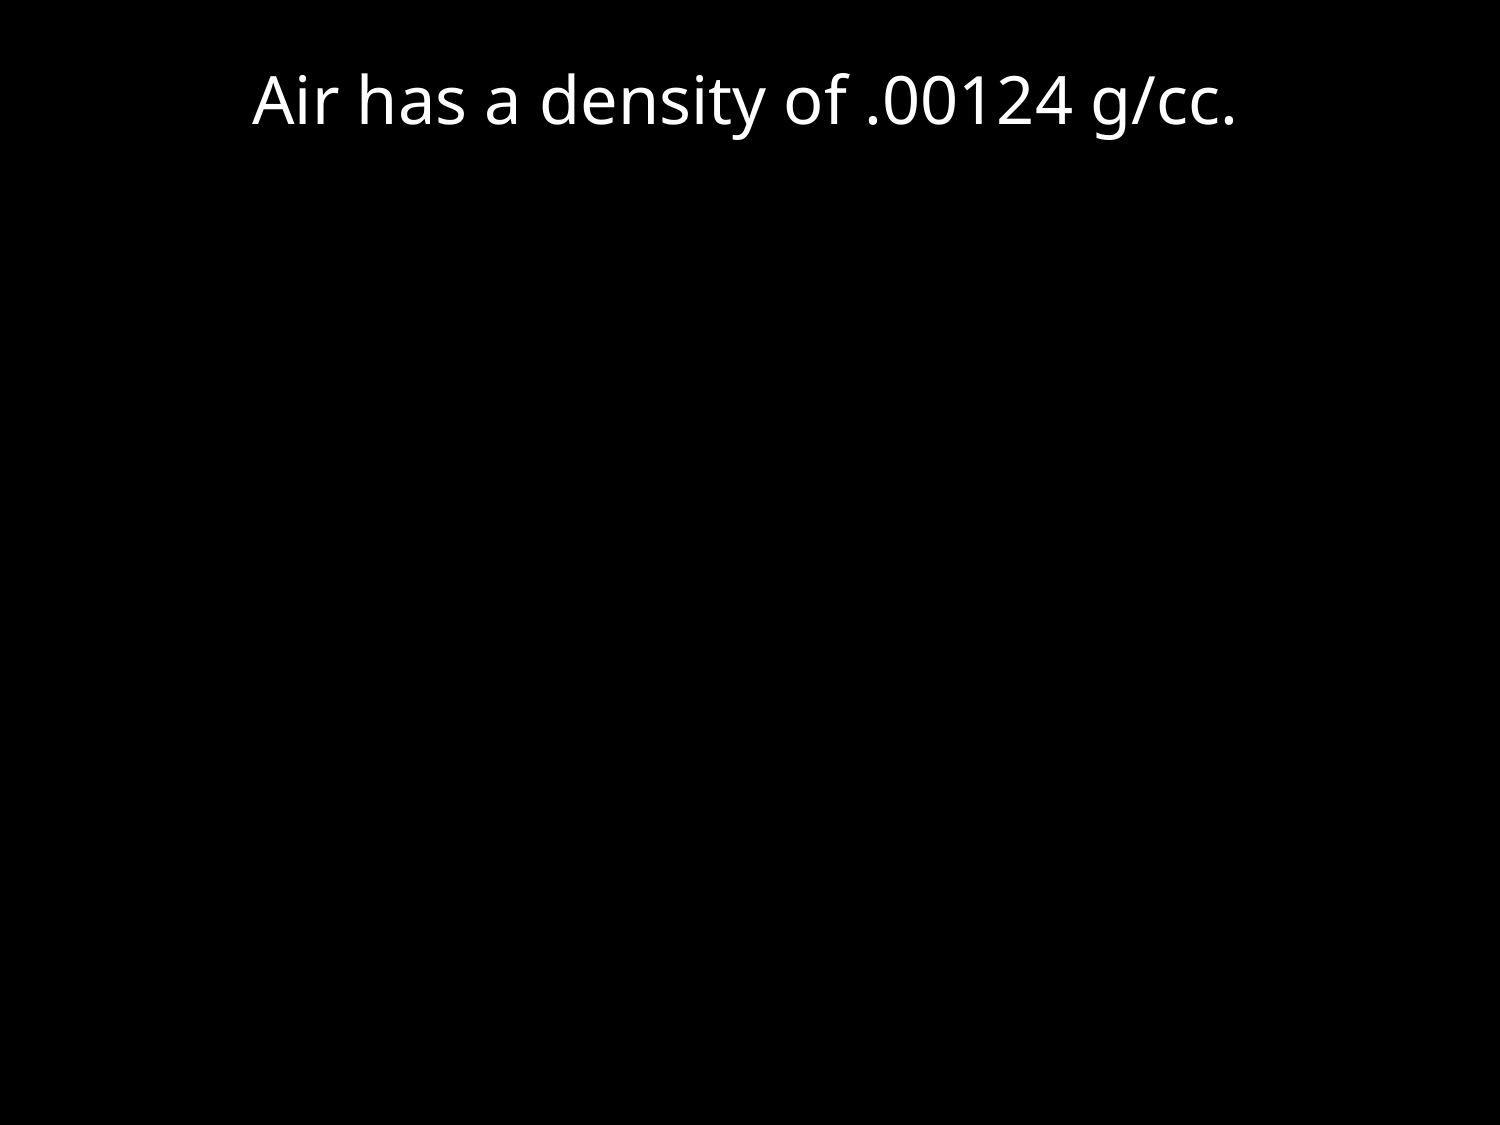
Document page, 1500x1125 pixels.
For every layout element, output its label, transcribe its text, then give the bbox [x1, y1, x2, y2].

text_box Air has a density of .00124 g/cc. [237, 49, 1255, 146]
